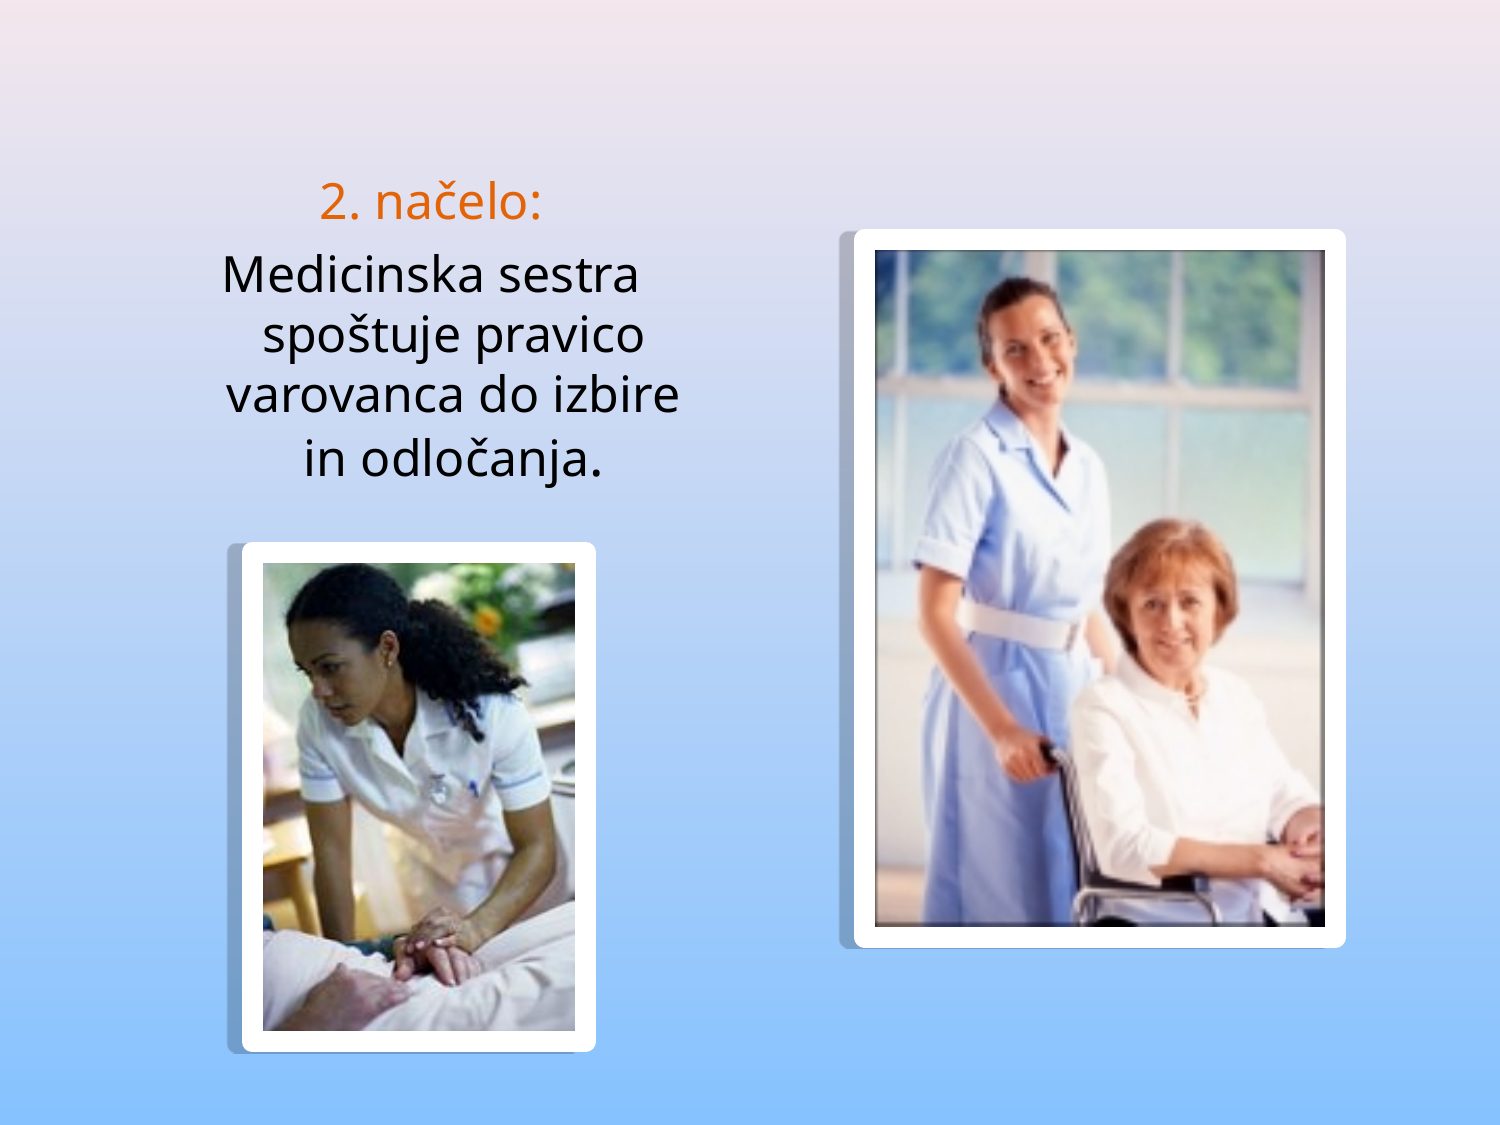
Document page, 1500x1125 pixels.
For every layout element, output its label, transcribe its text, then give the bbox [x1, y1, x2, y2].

picture [262, 562, 575, 1032]
list 2. načelo: Medicinska sestra spoštuje pravico varovanca do izbire in odločanja. [162, 162, 700, 563]
picture [875, 249, 1325, 927]
